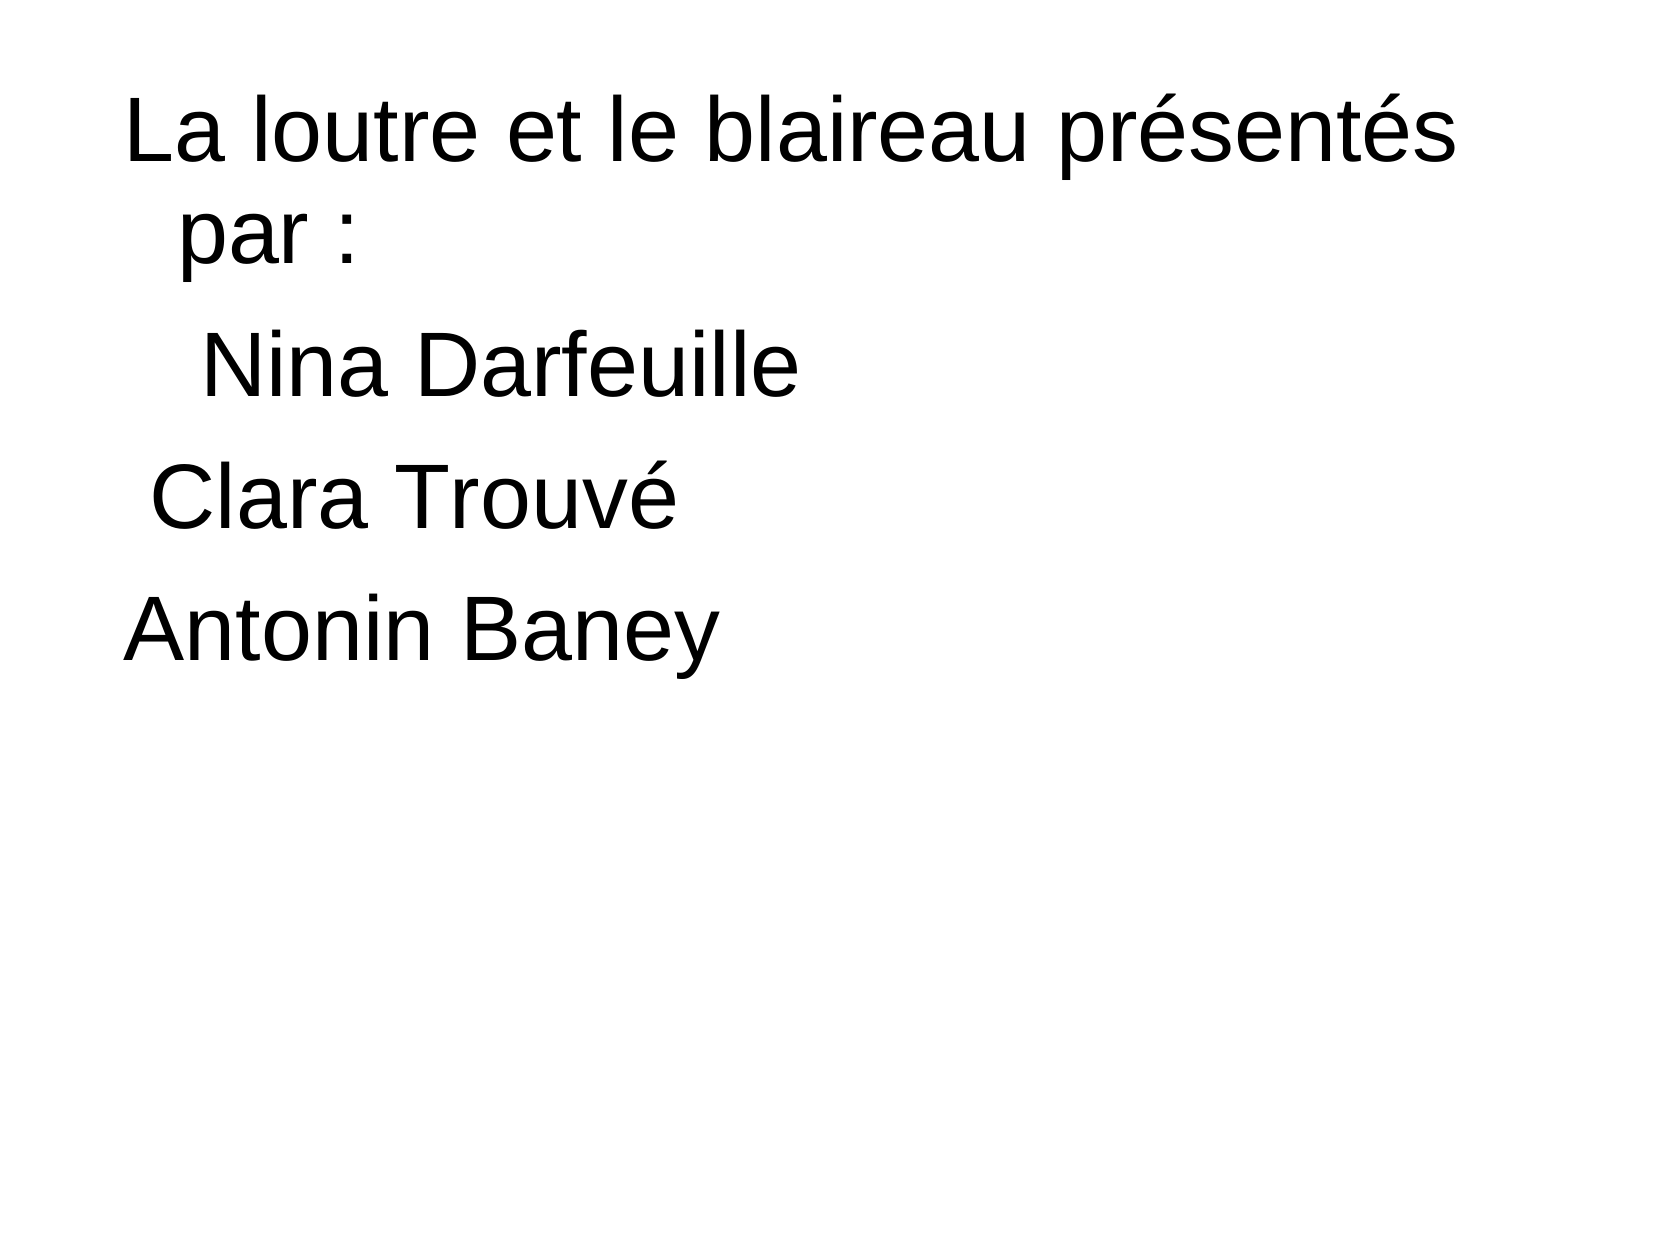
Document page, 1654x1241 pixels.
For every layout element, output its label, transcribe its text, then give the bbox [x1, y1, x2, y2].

list La loutre et le blaireau présentés par : Nina Darfeuille Clara Trouvé Antonin Baney [106, 78, 1595, 784]
